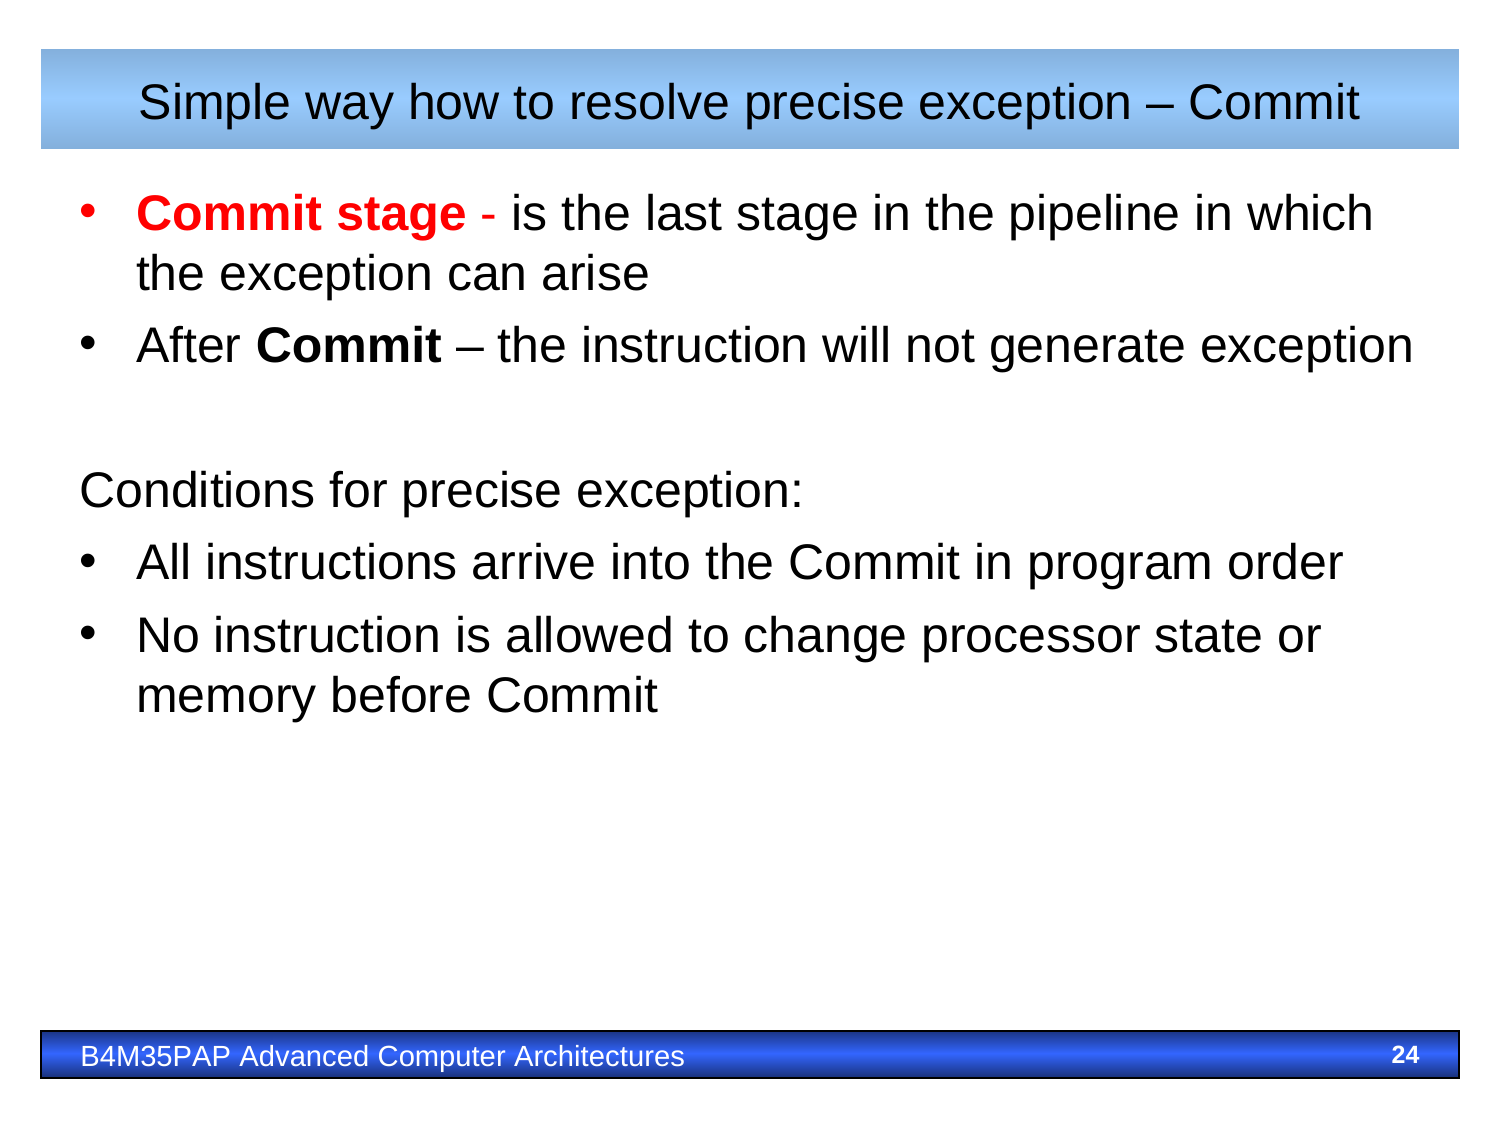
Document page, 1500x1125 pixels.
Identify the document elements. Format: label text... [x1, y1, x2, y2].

title Simple way how to resolve precise exception – Commit [41, 49, 1459, 149]
list Commit stage - is the last stage in the pipeline in which the exception can arise After Commit – the instruction will not generate exception Conditions for precise exception: All instructions arrive into the Commit in program order No instruction is allowed to change processor state or memory before Commit [64, 172, 1436, 1000]
